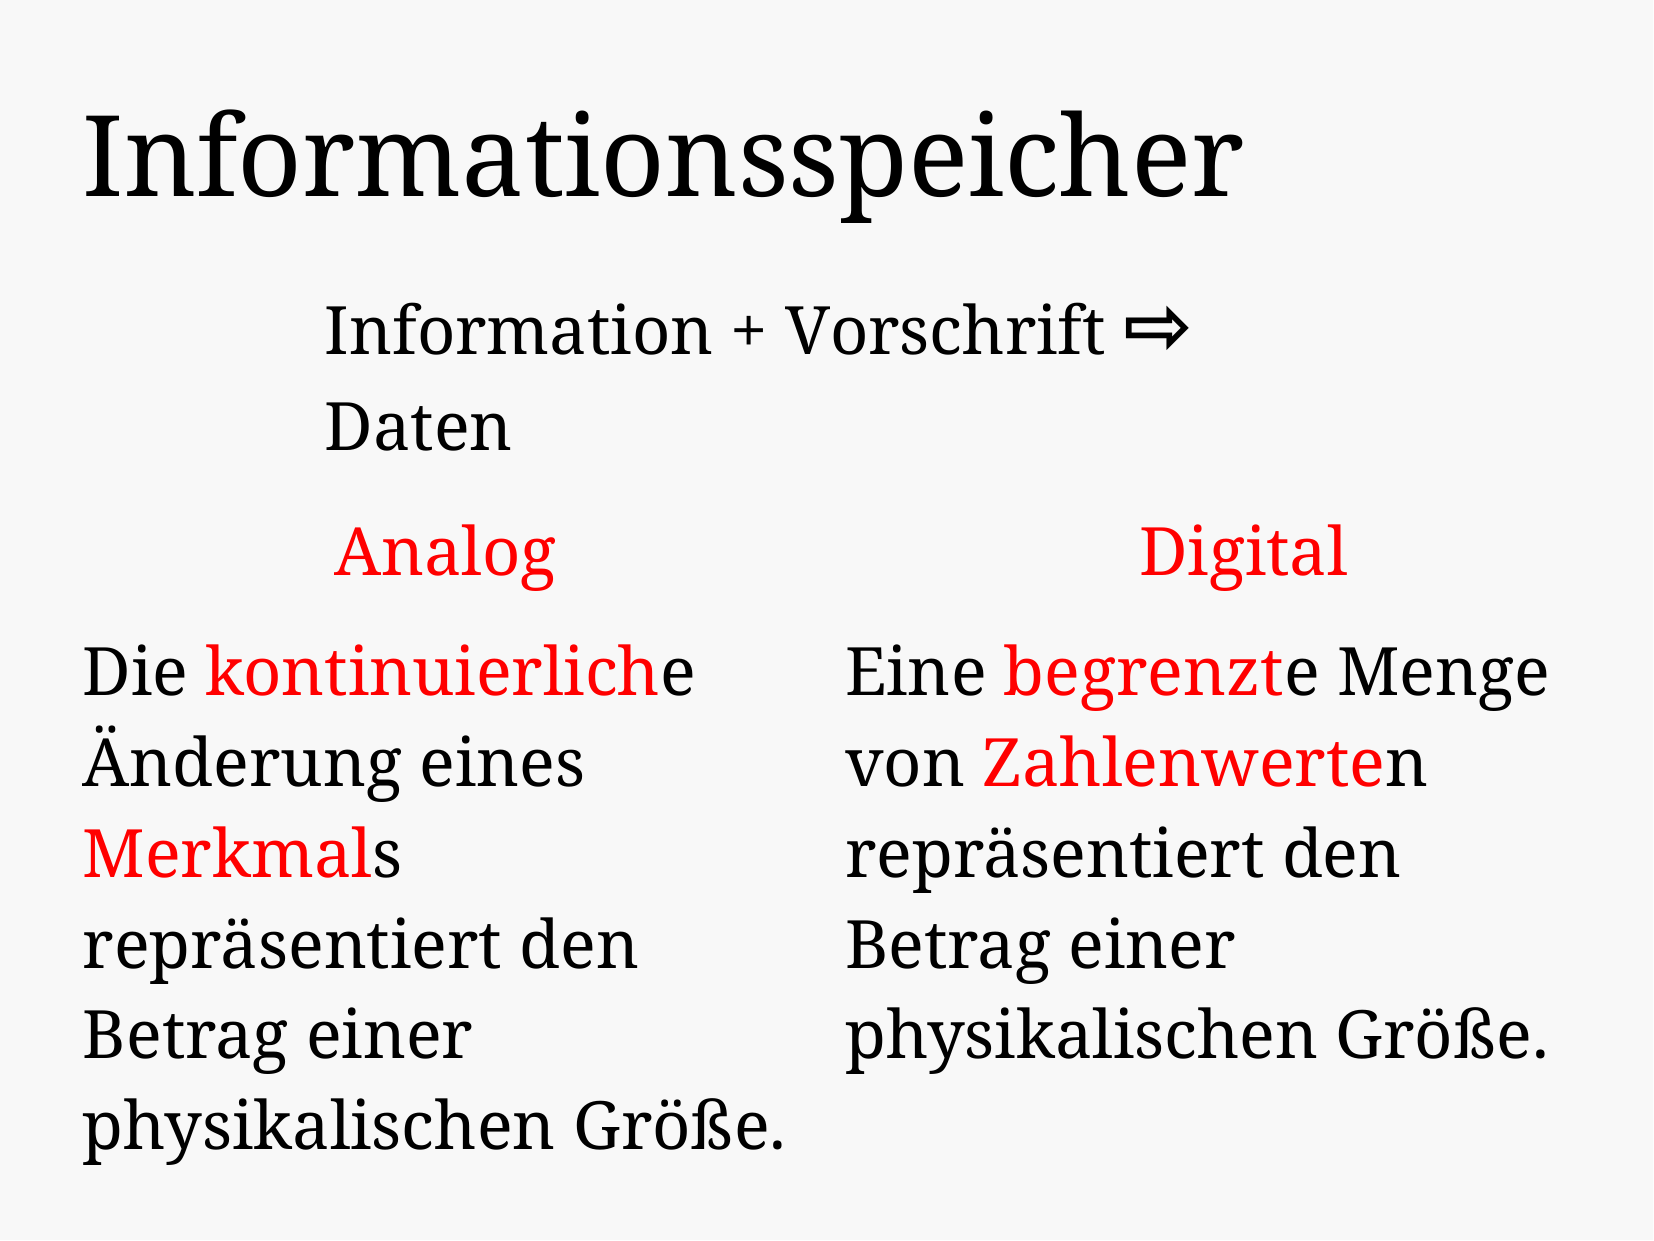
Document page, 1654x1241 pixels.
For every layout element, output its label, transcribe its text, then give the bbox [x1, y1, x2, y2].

list Digital Eine begrenzte Menge von Zahlenwerten repräsentiert den Betrag einer physikalischen Größe. [845, 383, 1572, 1109]
title Informationsspeicher [82, 49, 1571, 257]
text_box Information + Vorschrift ⇨ Daten [324, 265, 1359, 365]
list Analog Die kontinuierliche Änderung eines Merkmals repräsentiert den Betrag einer physikalischen Größe. [82, 383, 809, 1109]
